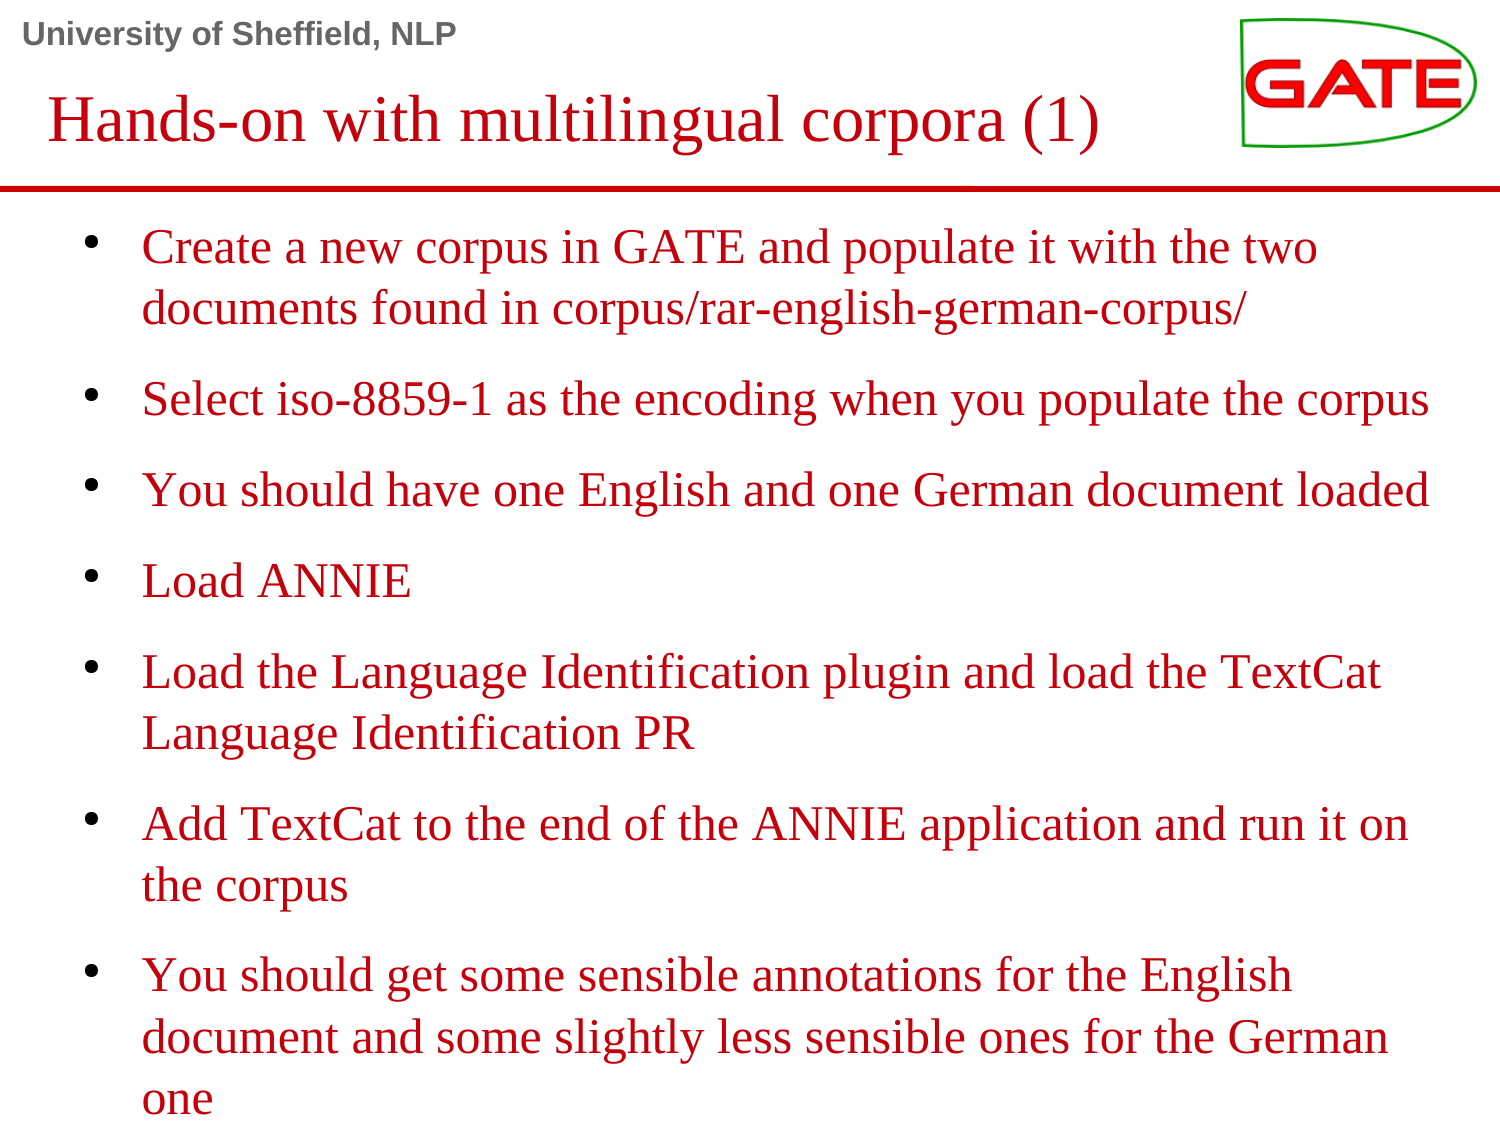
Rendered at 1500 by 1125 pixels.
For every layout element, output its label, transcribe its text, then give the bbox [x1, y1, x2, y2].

list Create a new corpus in GATE and populate it with the two documents found in corpus/rar-english-german-corpus/ Select iso-8859-1 as the encoding when you populate the corpus You should have one English and one German document loaded Load ANNIE Load the Language Identification plugin and load the TextCat Language Identification PR Add TextCat to the end of the ANNIE application and run it on the corpus You should get some sensible annotations for the English document and some slightly less sensible ones for the German one [82, 212, 1465, 1063]
title Hands-on with multilingual corpora (1) [47, 66, 1241, 173]
picture [1240, 18, 1477, 148]
